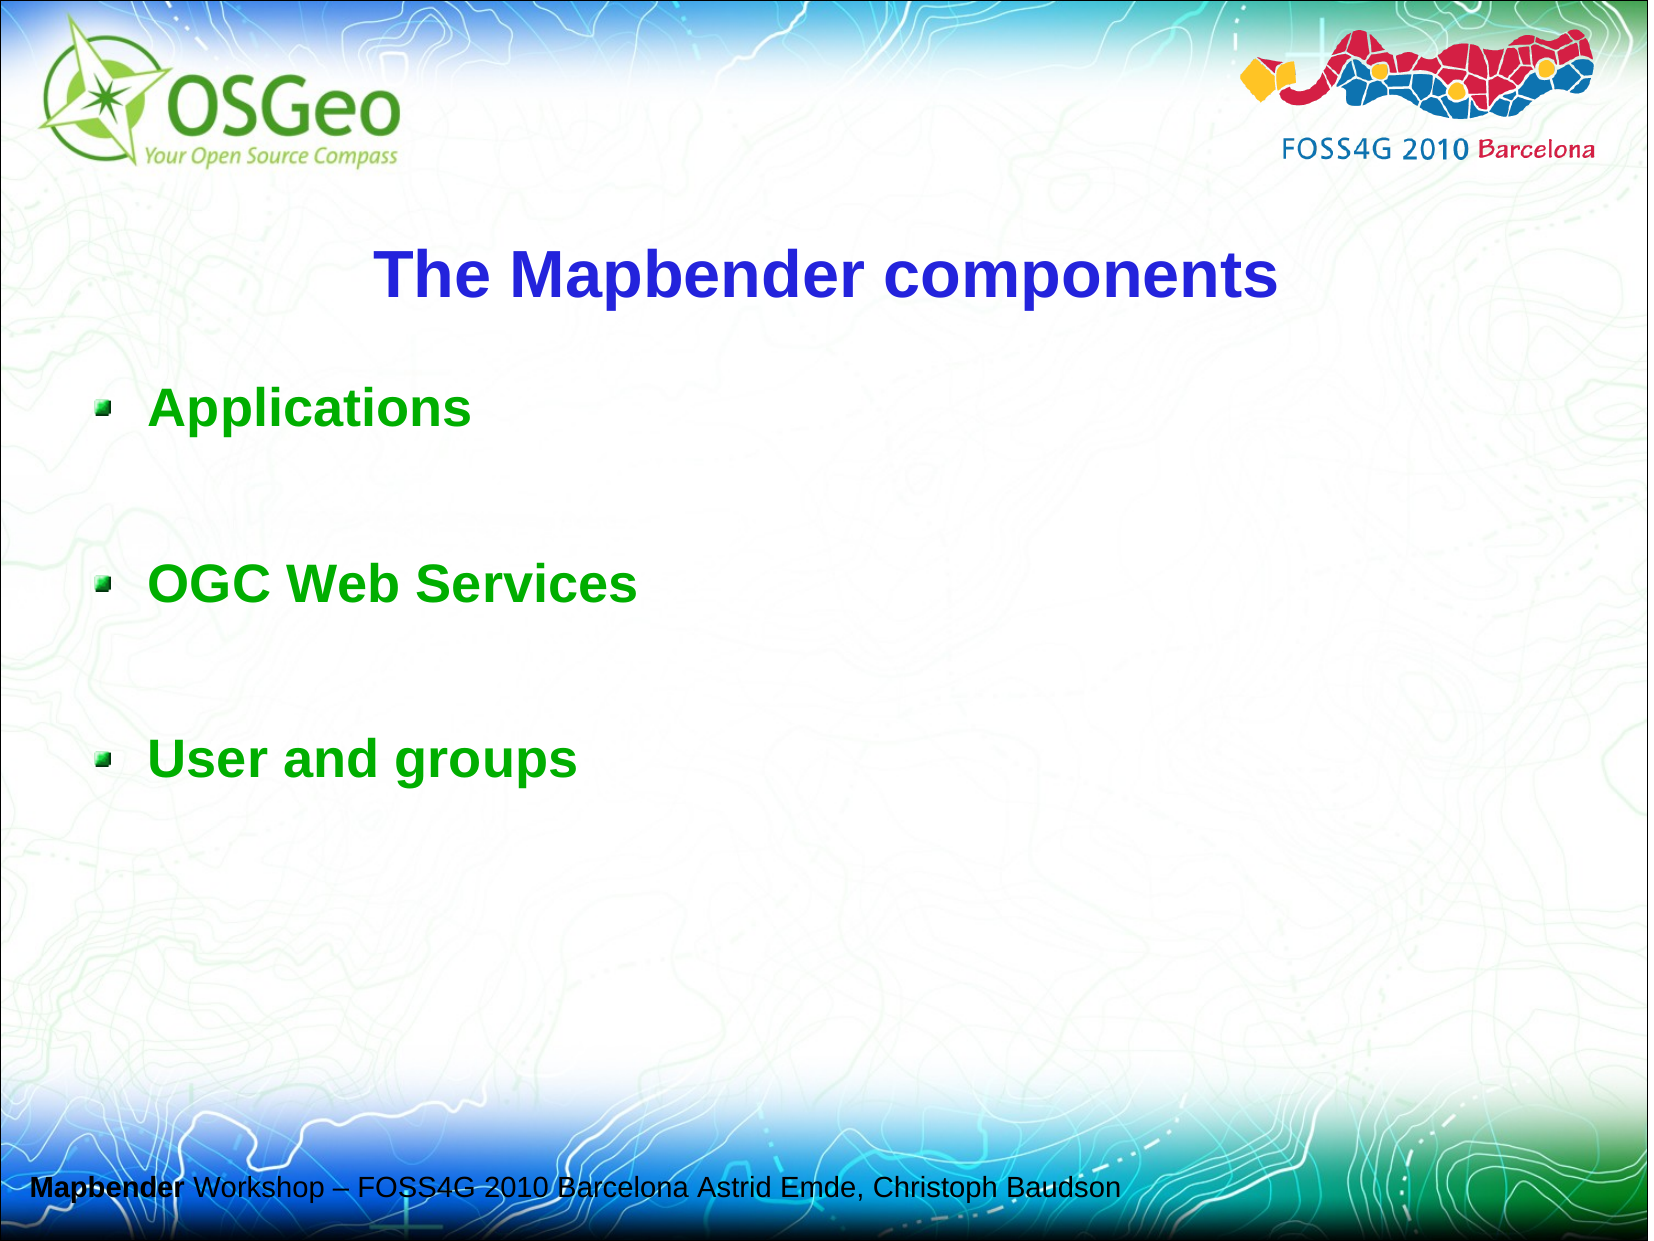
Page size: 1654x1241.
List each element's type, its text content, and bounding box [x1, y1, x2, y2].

picture [1, 1, 1647, 1240]
list Applications OGC Web Services User and groups [76, 377, 1565, 1182]
title The Mapbender components [82, 208, 1571, 342]
